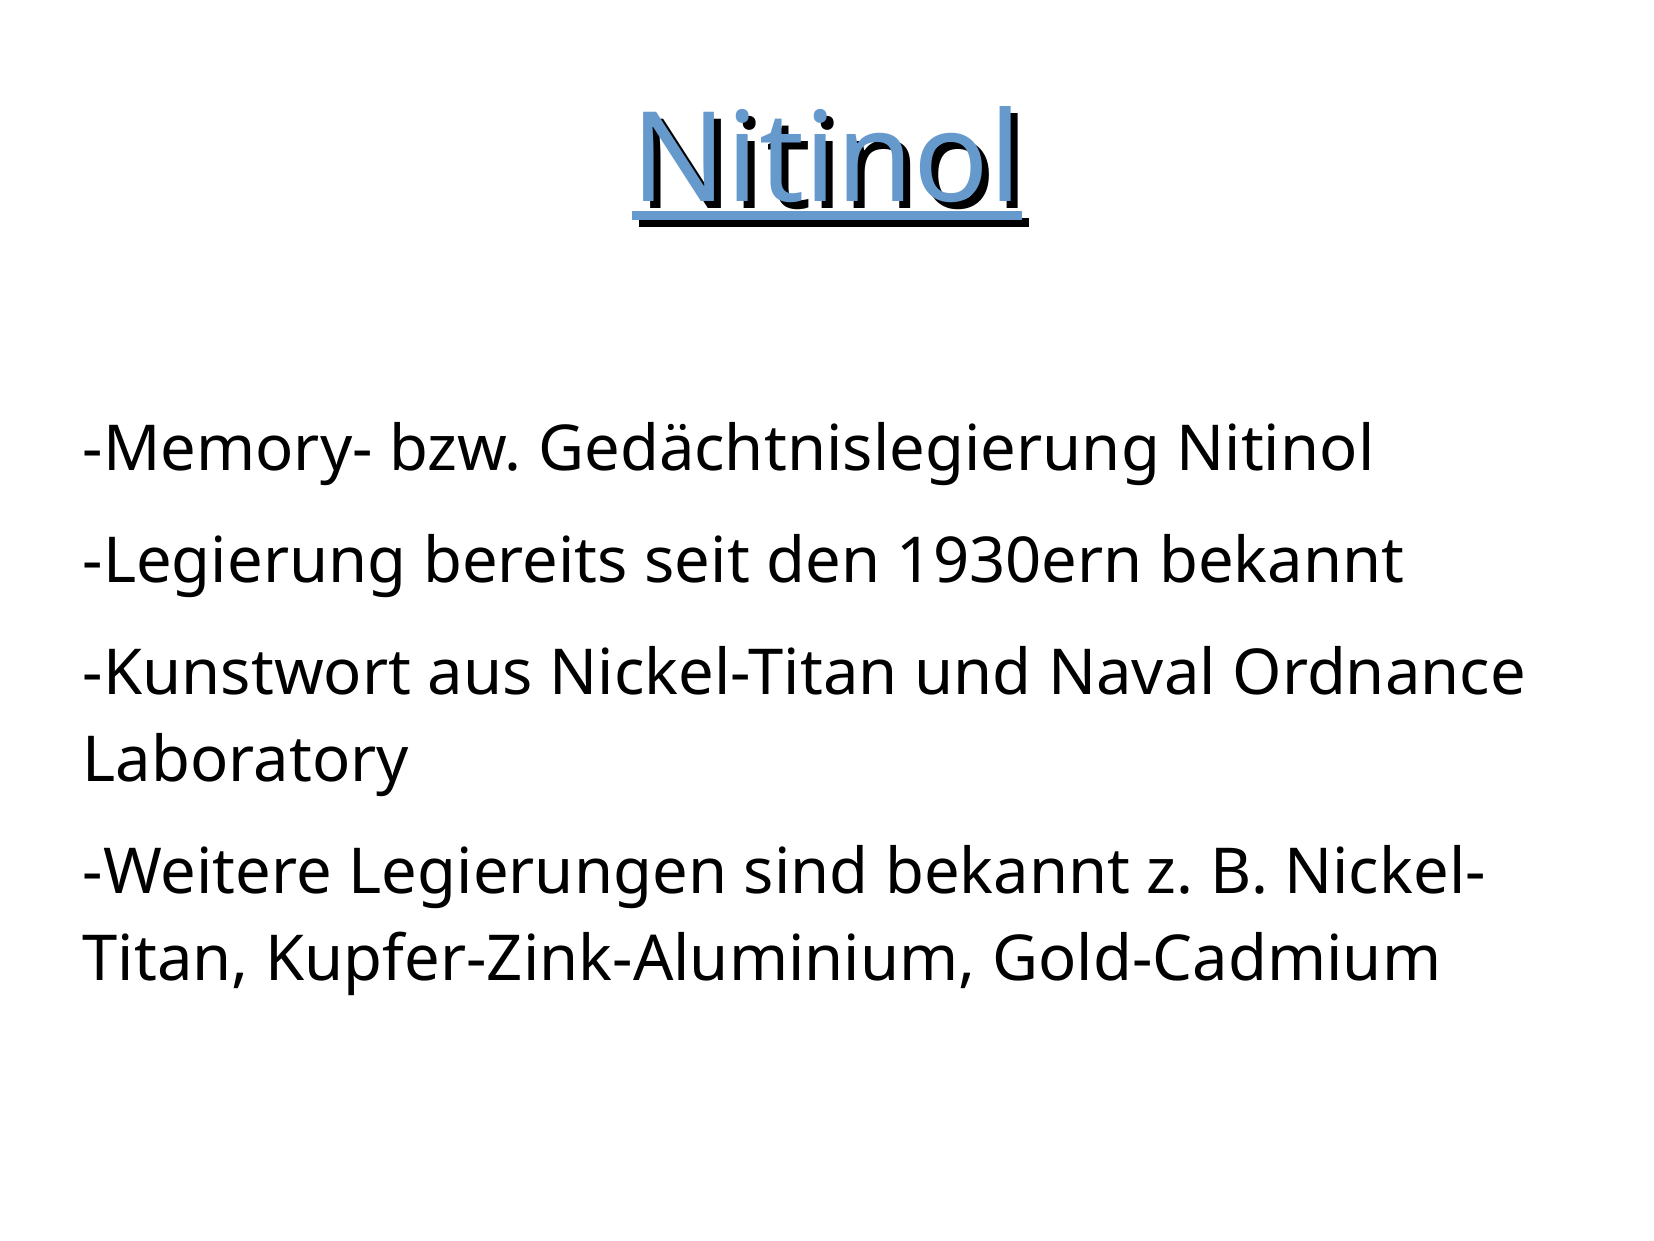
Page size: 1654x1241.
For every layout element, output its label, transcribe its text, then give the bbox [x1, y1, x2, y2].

list -Memory- bzw. Gedächtnislegierung Nitinol -Legierung bereits seit den 1930ern bekannt -Kunstwort aus Nickel-Titan und Naval Ordnance Laboratory -Weitere Legierungen sind bekannt z. B. Nickel-Titan, Kupfer-Zink-Aluminium, Gold-Cadmium [82, 290, 1571, 1010]
title Nitinol [82, 49, 1571, 257]
